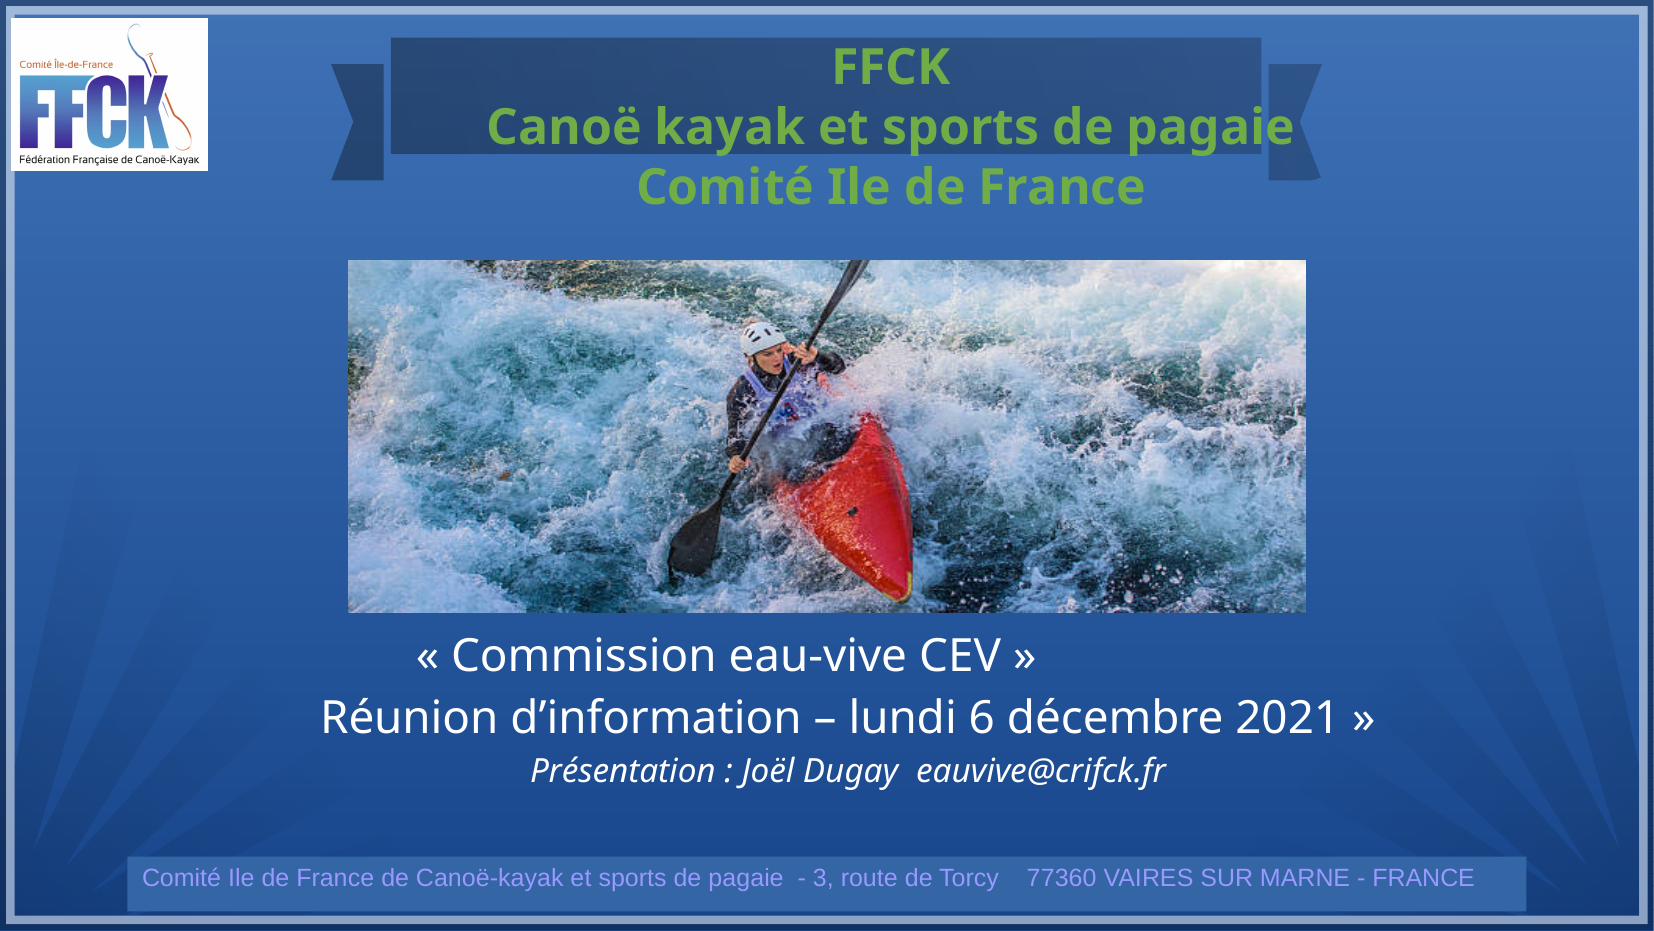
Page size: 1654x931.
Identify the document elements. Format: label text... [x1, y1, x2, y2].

picture [11, 18, 208, 171]
title FFCK Canoë kayak et sports de pagaie Comité Ile de France [291, 31, 1491, 219]
text_box « Commission eau-vive CEV » Réunion d’information – lundi 6 décembre 2021 » Présentation : Joël Dugay eauvive@crifck.fr [305, 614, 1477, 735]
text_box Comité Ile de France de Canoë-kayak et sports de pagaie - 3, route de Torcy 77360 VAIRES SUR MARNE - FRANCE [127, 856, 1527, 912]
picture [348, 260, 1306, 613]
